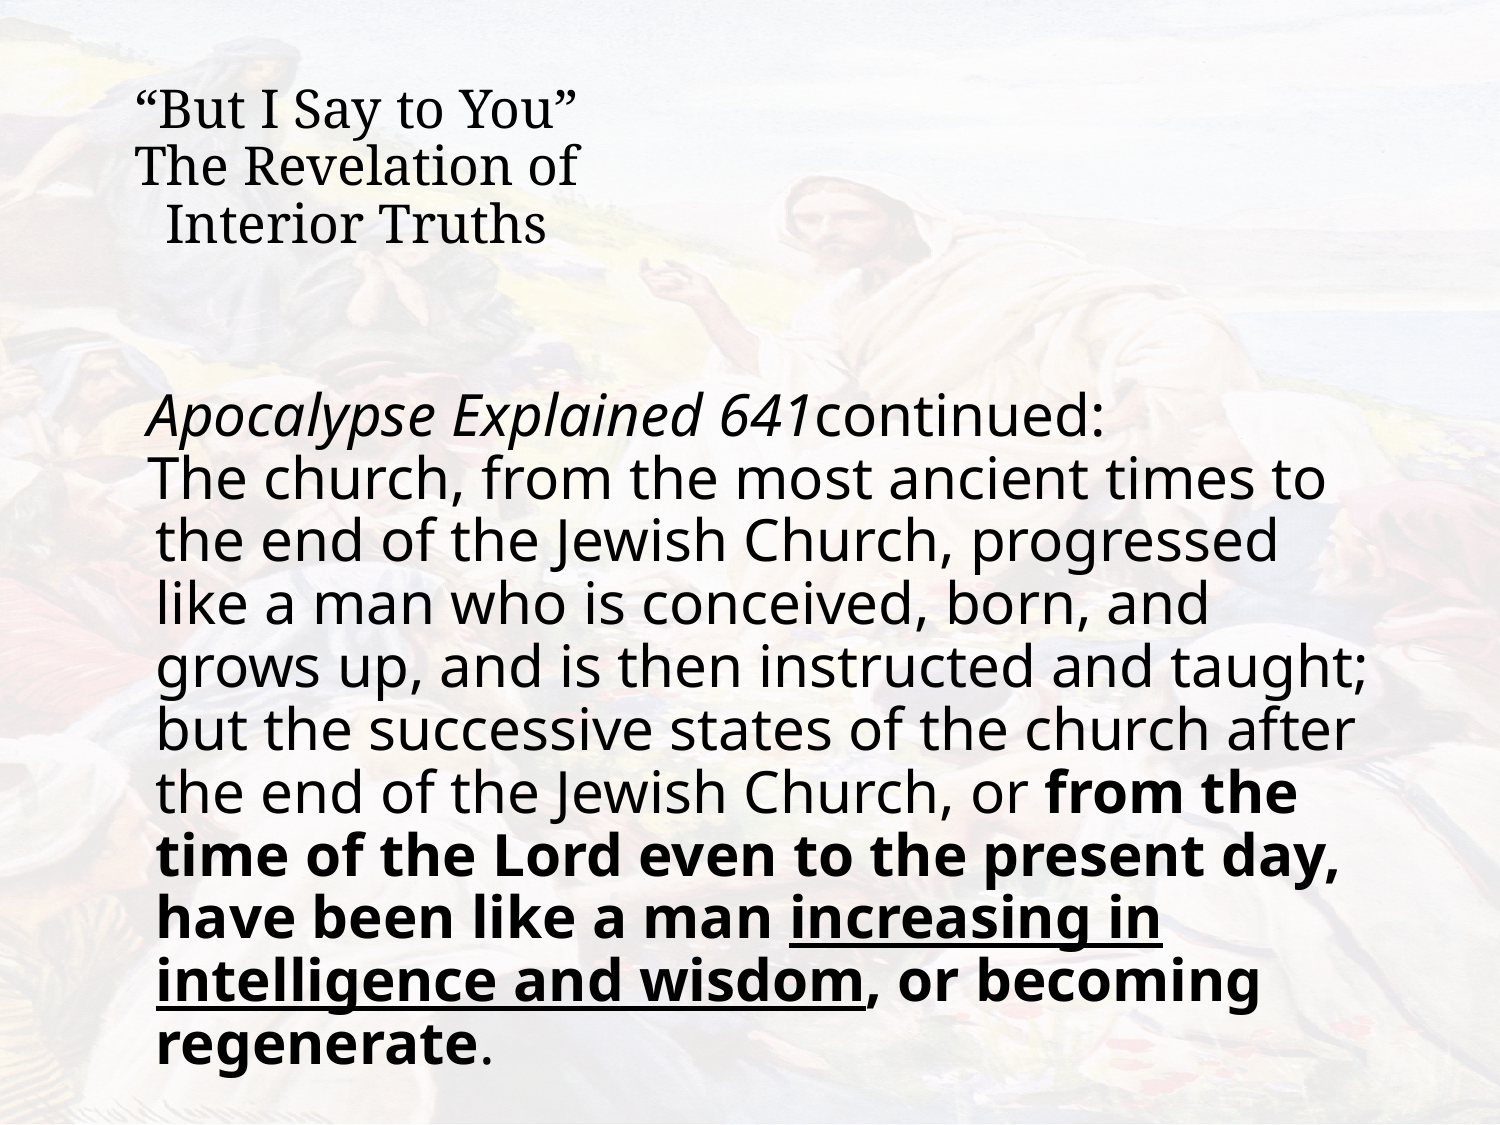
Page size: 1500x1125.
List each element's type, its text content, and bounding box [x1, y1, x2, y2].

title “But I Say to You” The Revelation of Interior Truths [103, 59, 610, 278]
list Apocalypse Explained 641continued: The church, from the most ancient times to the end of the Jewish Church, progressed like a man who is conceived, born, and grows up, and is then instructed and taught; but the successive states of the church after the end of the Jewish Church, or from the time of the Lord even to the present day, have been like a man increasing in intelligence and wisdom, or becoming regenerate. [103, 378, 1397, 1093]
